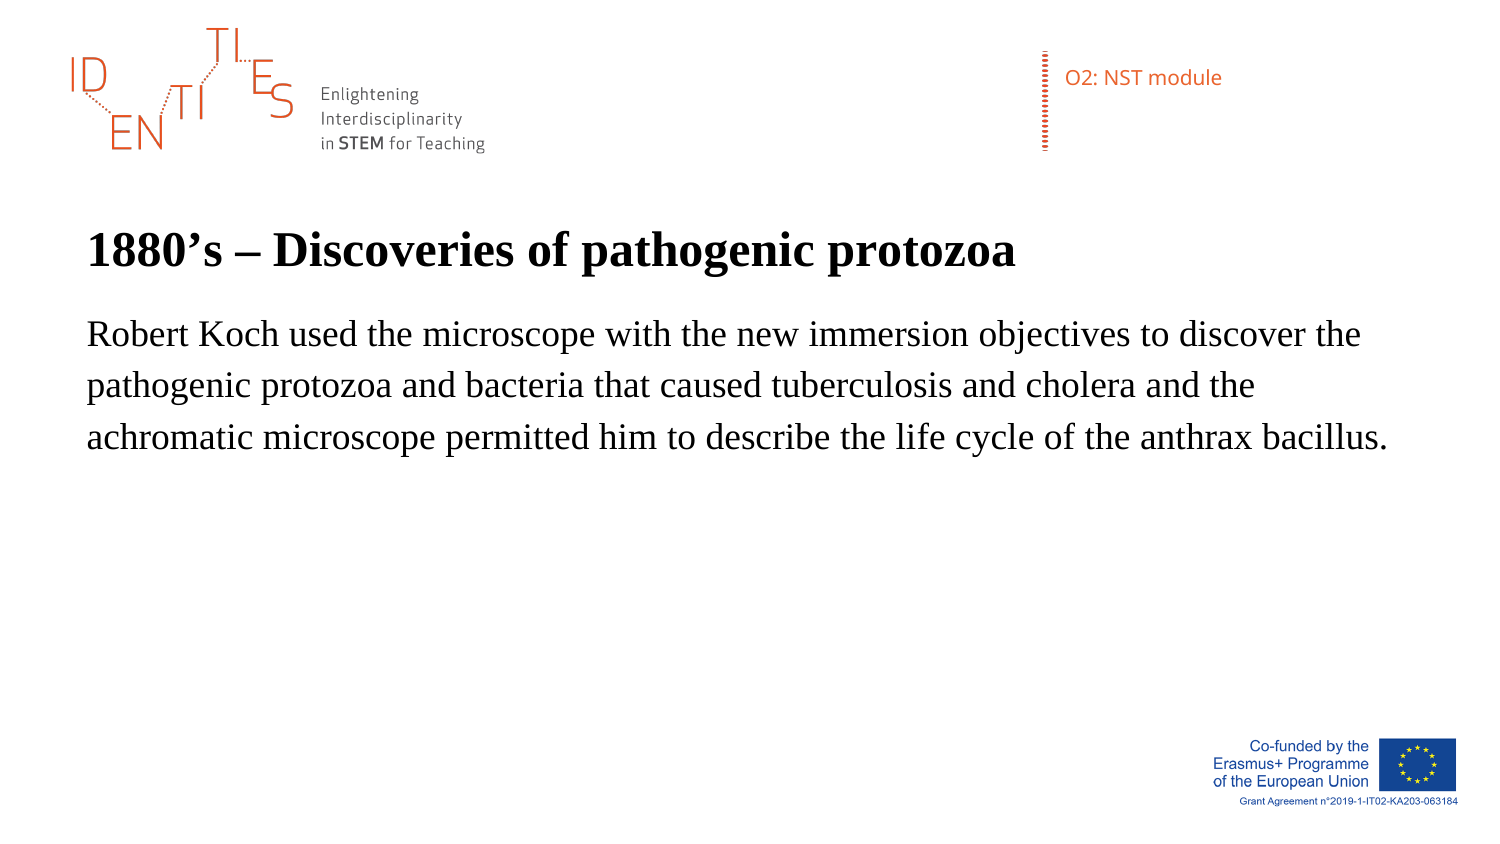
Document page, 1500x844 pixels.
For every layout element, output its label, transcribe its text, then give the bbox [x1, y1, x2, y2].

text_box 1880’s – Discoveries of pathogenic protozoa Robert Koch used the microscope with the new immersion objectives to discover the pathogenic protozoa and bacteria that caused tuberculosis and cholera and the achromatic microscope permitted him to describe the life cycle of the anthrax bacillus. [71, 192, 1407, 538]
picture [1042, 51, 1051, 151]
text_box O2: NST module [1051, 57, 1472, 139]
picture [1208, 735, 1459, 810]
picture [71, 24, 485, 157]
